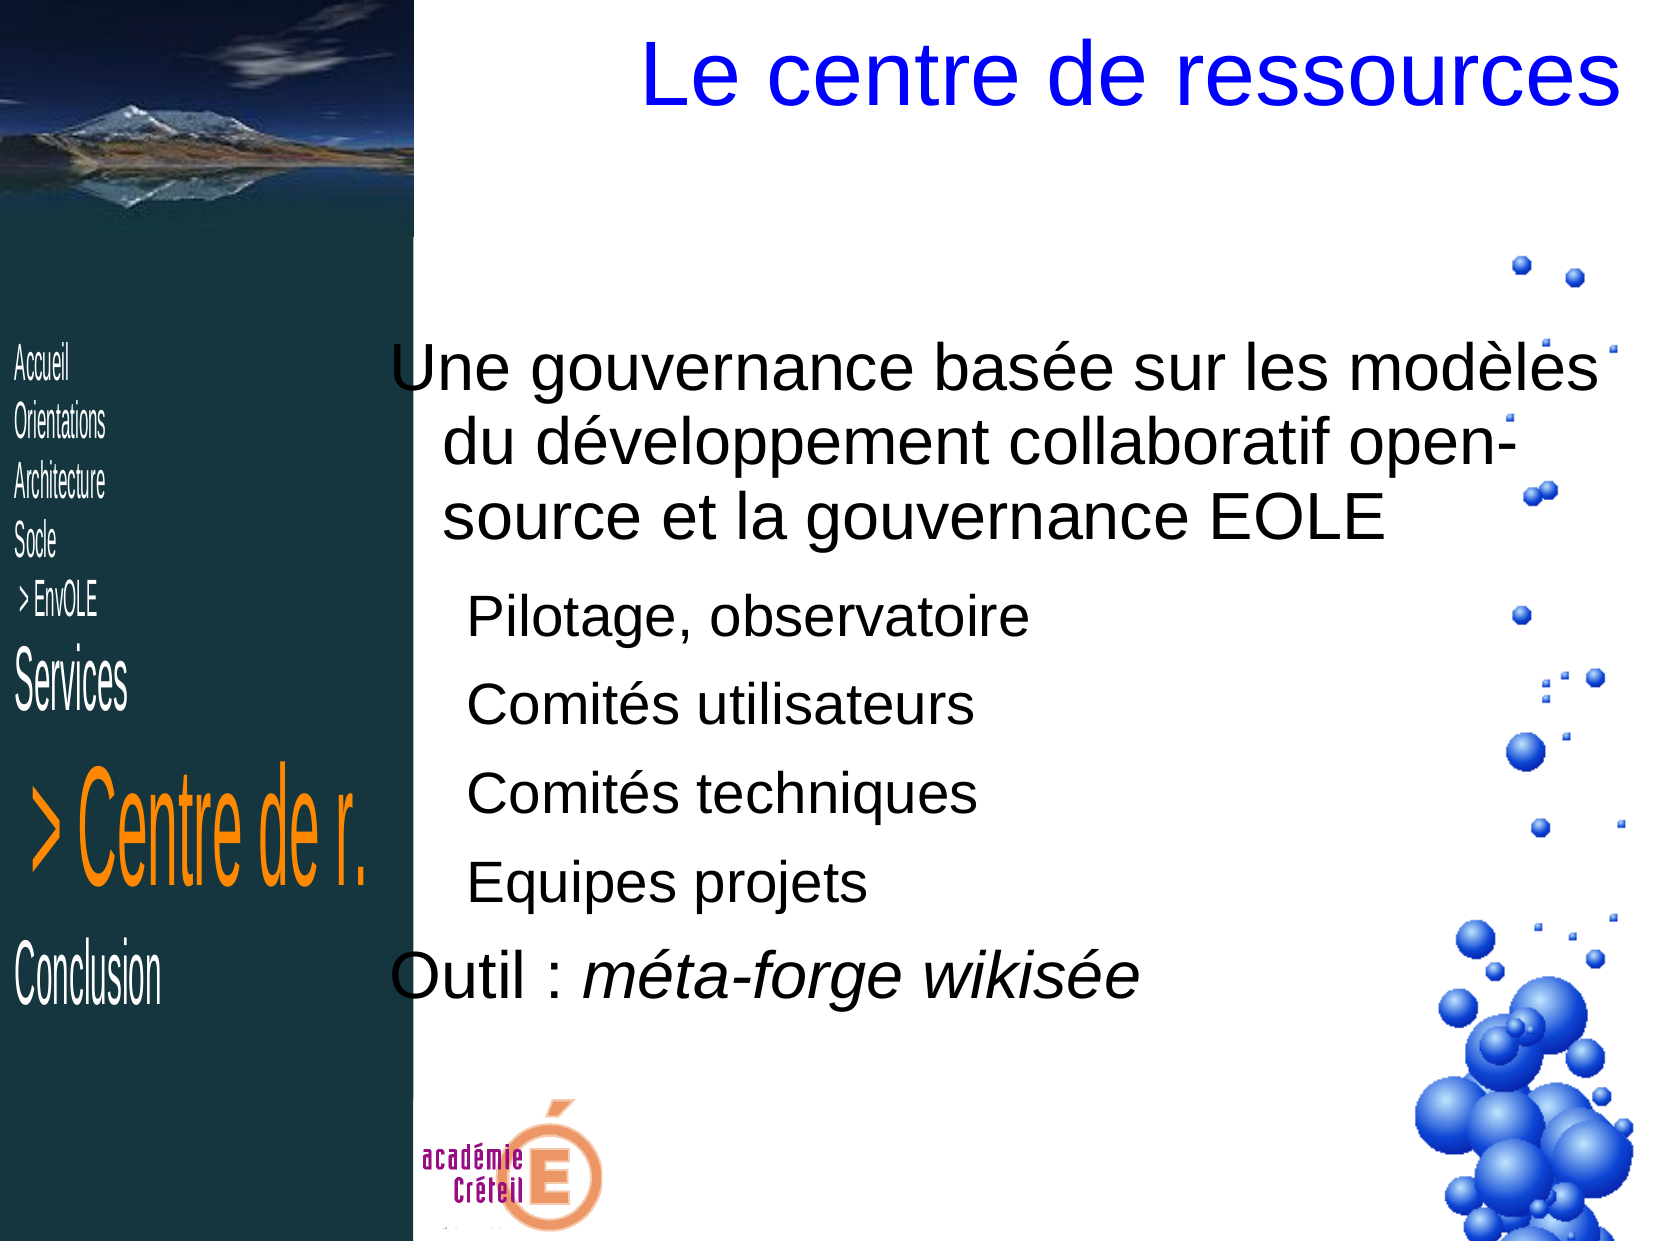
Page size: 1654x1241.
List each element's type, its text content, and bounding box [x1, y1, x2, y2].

picture [413, 1152, 603, 1240]
title Le centre de ressources [0, 0, 1625, 148]
picture [0, 148, 414, 237]
picture [1412, 1152, 1648, 1241]
list Une gouvernance basée sur les modèles du développement collaboratif open-source et la gouvernance EOLE Pilotage, observatoire Comités utilisateurs Comités techniques Equipes projets Outil : méta-forge wikisée [372, 190, 1654, 1152]
text_box Accueil Orientations Architecture Socle > EnvOLE Services > Centre de r. Conclusion [0, 324, 384, 1034]
